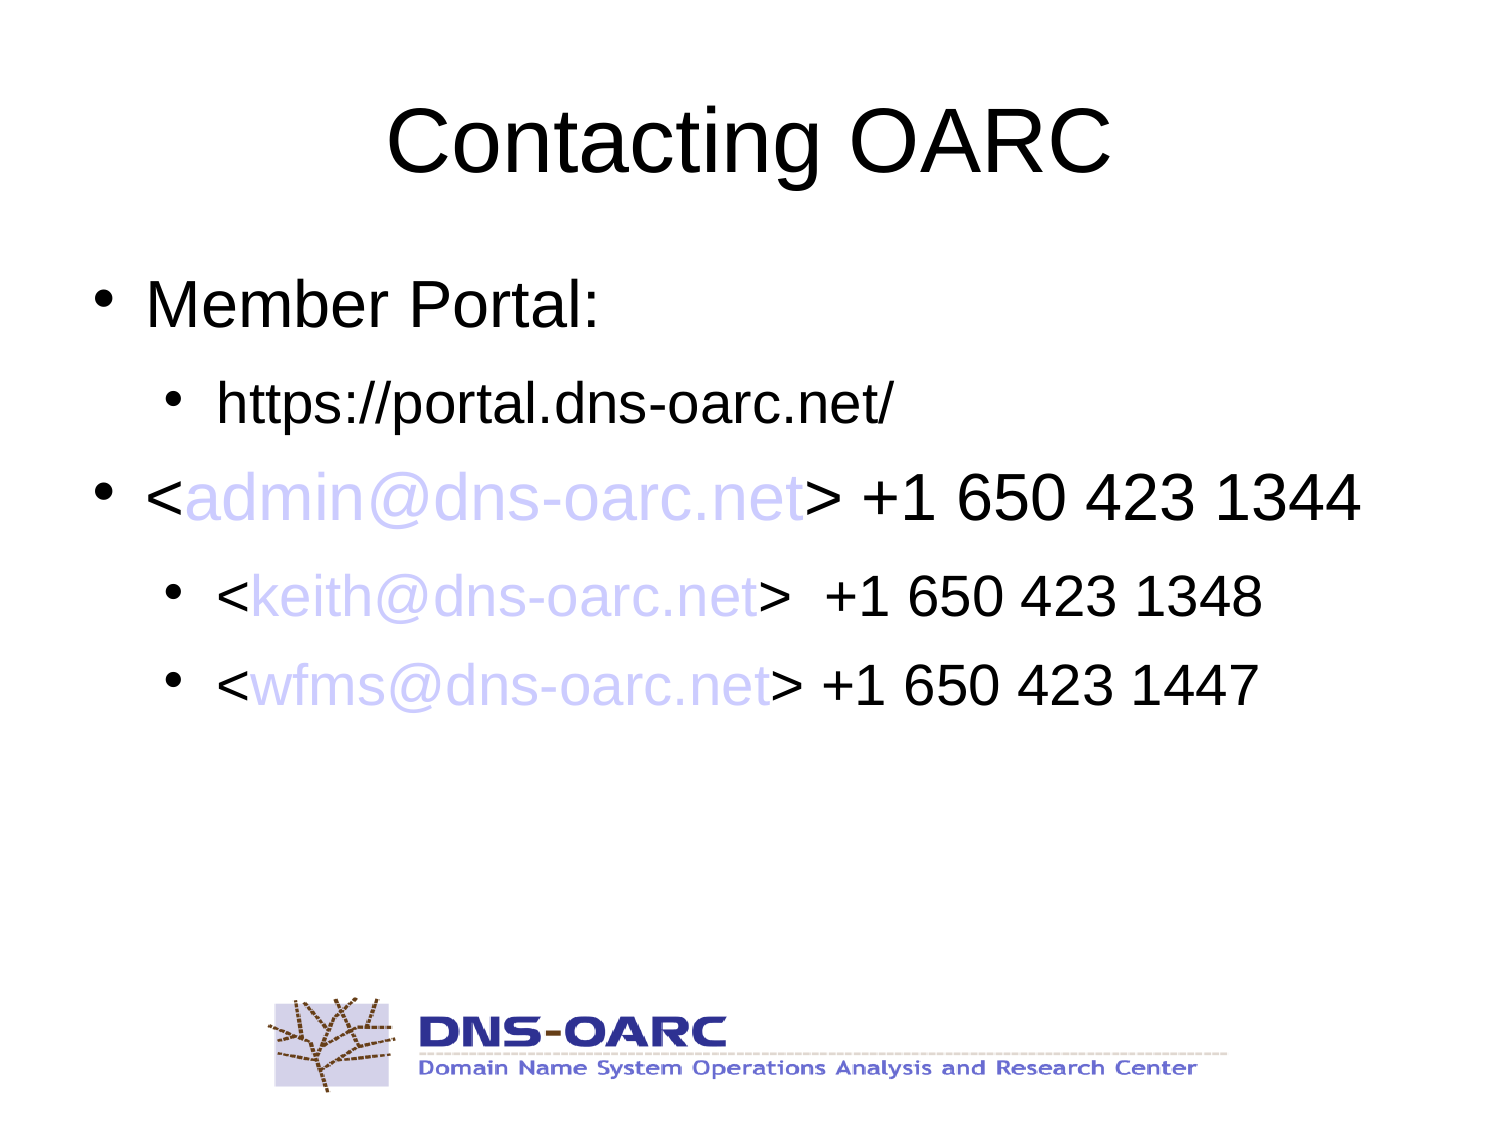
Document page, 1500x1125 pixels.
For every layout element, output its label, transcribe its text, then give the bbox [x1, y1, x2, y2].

list Member Portal: https://portal.dns-oarc.net/ <admin@dns-oarc.net> +1 650 423 1344 <keith@dns-oarc.net> +1 650 423 1348 <wfms@dns-oarc.net> +1 650 423 1447 [75, 263, 1426, 1006]
picture [214, 1006, 1259, 1099]
title Contacting OARC [75, 52, 1426, 226]
